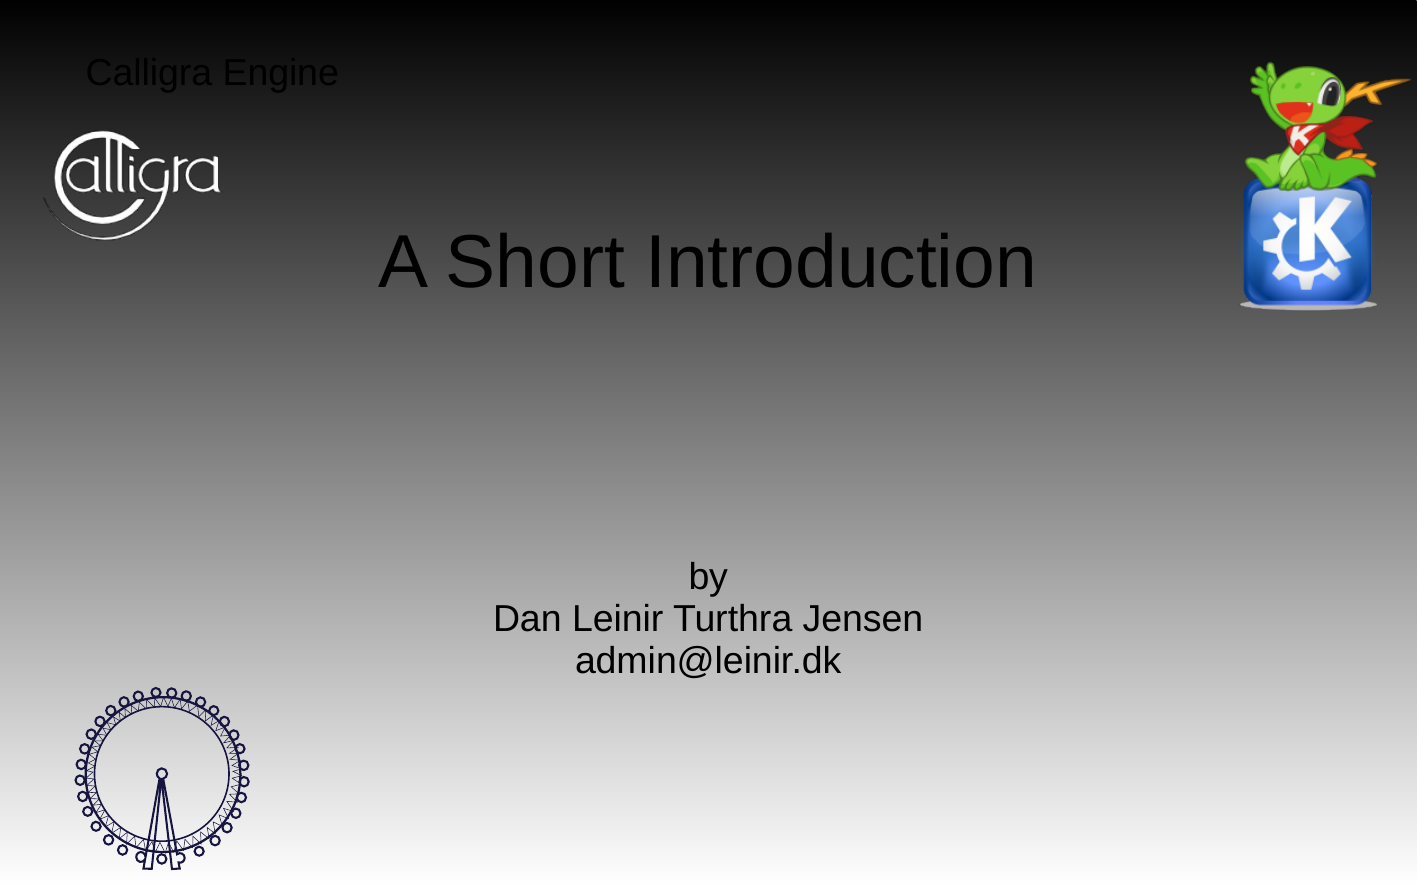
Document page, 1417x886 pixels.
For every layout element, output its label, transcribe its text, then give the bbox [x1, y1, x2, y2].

subtitle A Short Introduction by Dan Leinir Turthra Jensen admin@leinir.dk [141, 212, 1276, 753]
title Calligra Engine [70, 44, 1346, 186]
picture [7, 97, 257, 274]
picture [1197, 20, 1417, 337]
